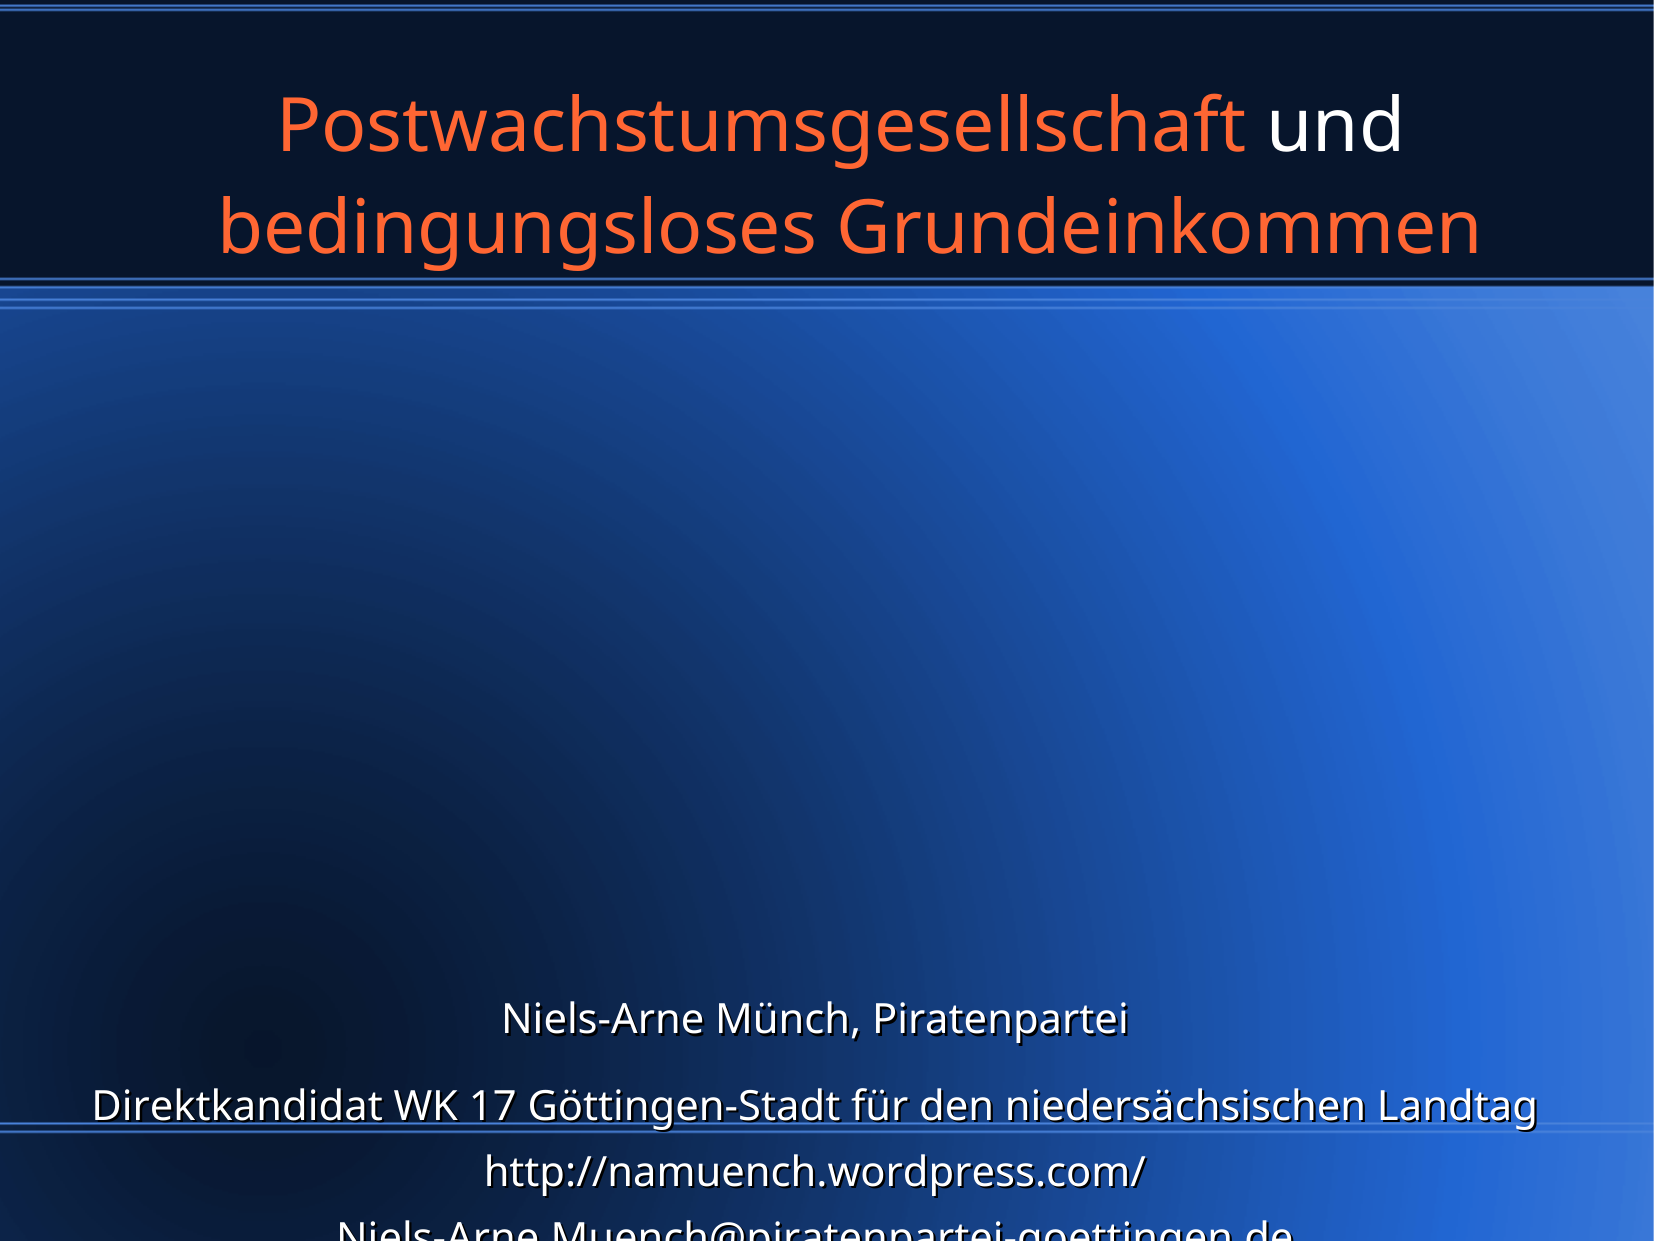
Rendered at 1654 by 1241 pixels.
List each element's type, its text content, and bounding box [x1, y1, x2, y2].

picture [1279, 1234, 1287, 1239]
picture [755, 1234, 766, 1241]
picture [1077, 1234, 1086, 1239]
picture [1025, 1234, 1035, 1241]
picture [847, 1234, 856, 1239]
picture [716, 1227, 740, 1241]
picture [1252, 1234, 1262, 1241]
picture [345, 1231, 352, 1241]
picture [946, 1232, 958, 1241]
picture [458, 1231, 464, 1239]
picture [1216, 1234, 1226, 1241]
picture [871, 1234, 881, 1241]
picture [646, 1234, 656, 1241]
picture [897, 1234, 908, 1241]
picture [978, 1234, 987, 1239]
picture [1141, 1234, 1151, 1241]
picture [525, 1234, 533, 1239]
picture [1193, 1234, 1201, 1239]
picture [1166, 1234, 1176, 1241]
picture [499, 1234, 509, 1241]
picture [0, 0, 1654, 1241]
picture [623, 1234, 632, 1239]
picture [692, 1234, 702, 1241]
list Postwachstumsgesellschaft und bedingungsloses Grundeinkommen Niels-Arne Münch, Piratenpartei Direktkandidat WK 17 Göttingen-Stadt für den niedersächsischen Landtag http://namuench.wordpress.com/ Niels-Arne.Muench@piratenpartei-goettingen.de [70, 70, 1560, 1111]
picture [387, 1234, 396, 1239]
picture [1051, 1234, 1061, 1241]
